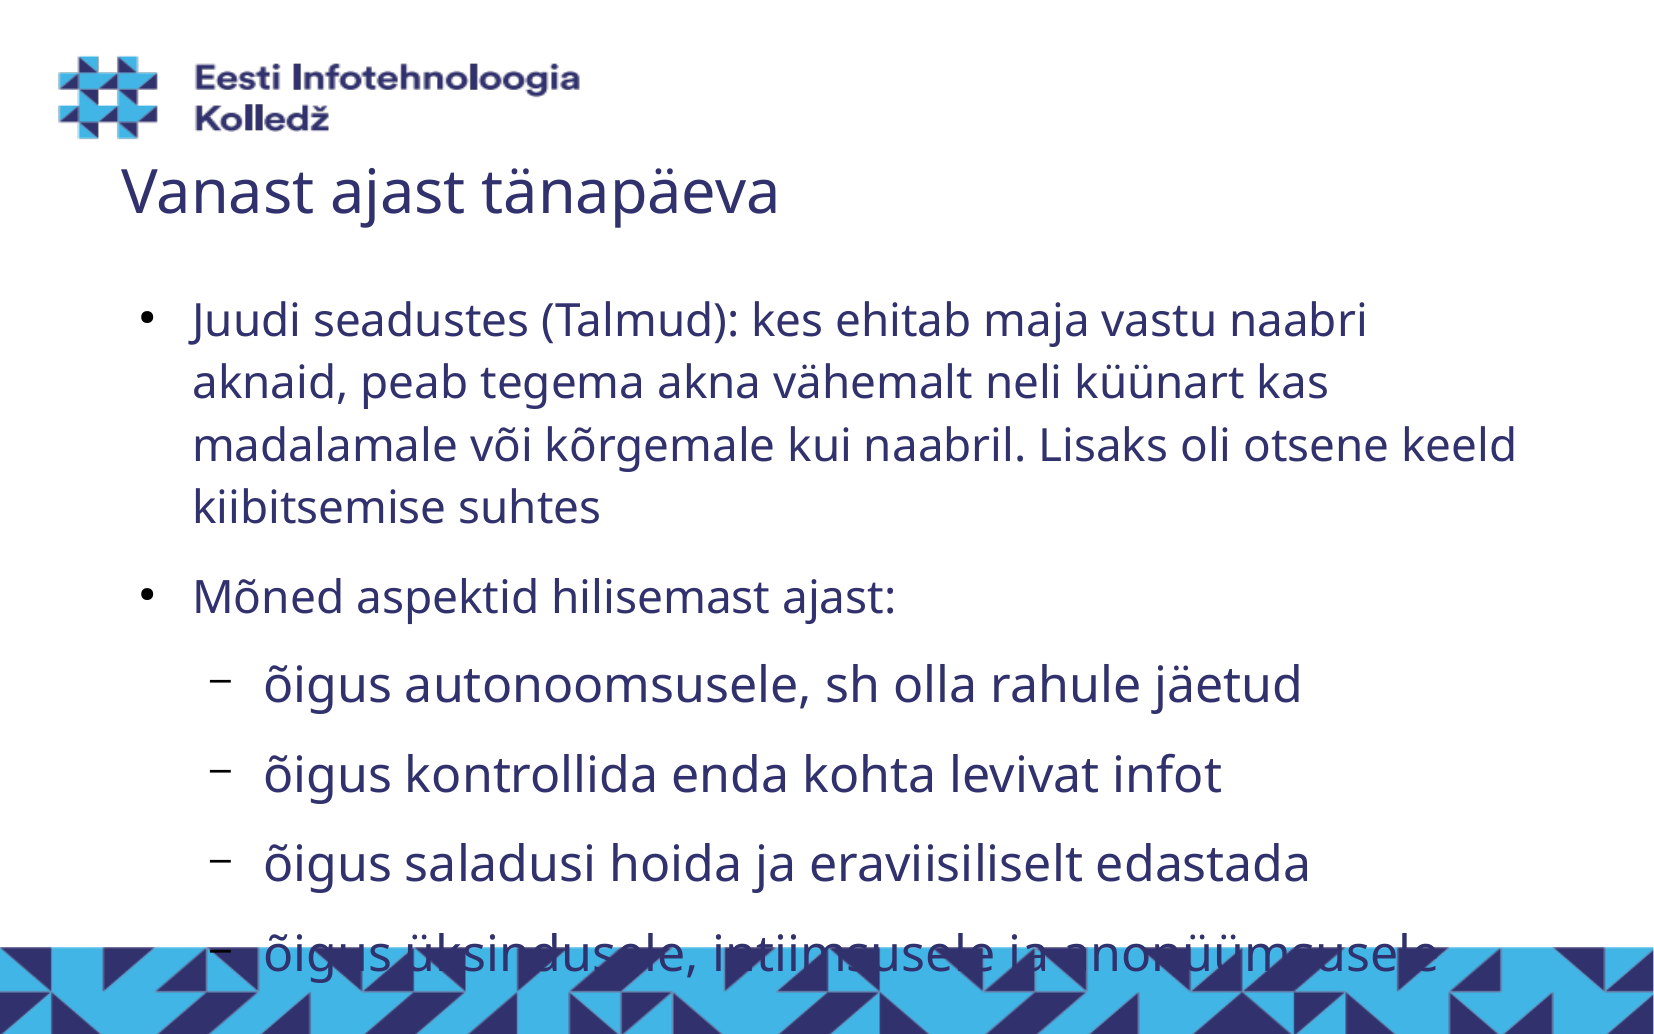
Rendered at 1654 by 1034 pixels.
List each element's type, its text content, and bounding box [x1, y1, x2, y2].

list Juudi seadustes (Talmud): kes ehitab maja vastu naabri aknaid, peab tegema akna vähemalt neli küünart kas madalamale või kõrgemale kui naabril. Lisaks oli otsene keeld kiibitsemise suhtes Mõned aspektid hilisemast ajast: õigus autonoomsusele, sh olla rahule jäetud õigus kontrollida enda kohta levivat infot õigus saladusi hoida ja eraviisiliselt edastada õigus üksindusele, intiimsusele ja anonüümsusele [121, 287, 1534, 939]
title Vanast ajast tänapäeva [121, 103, 1534, 276]
